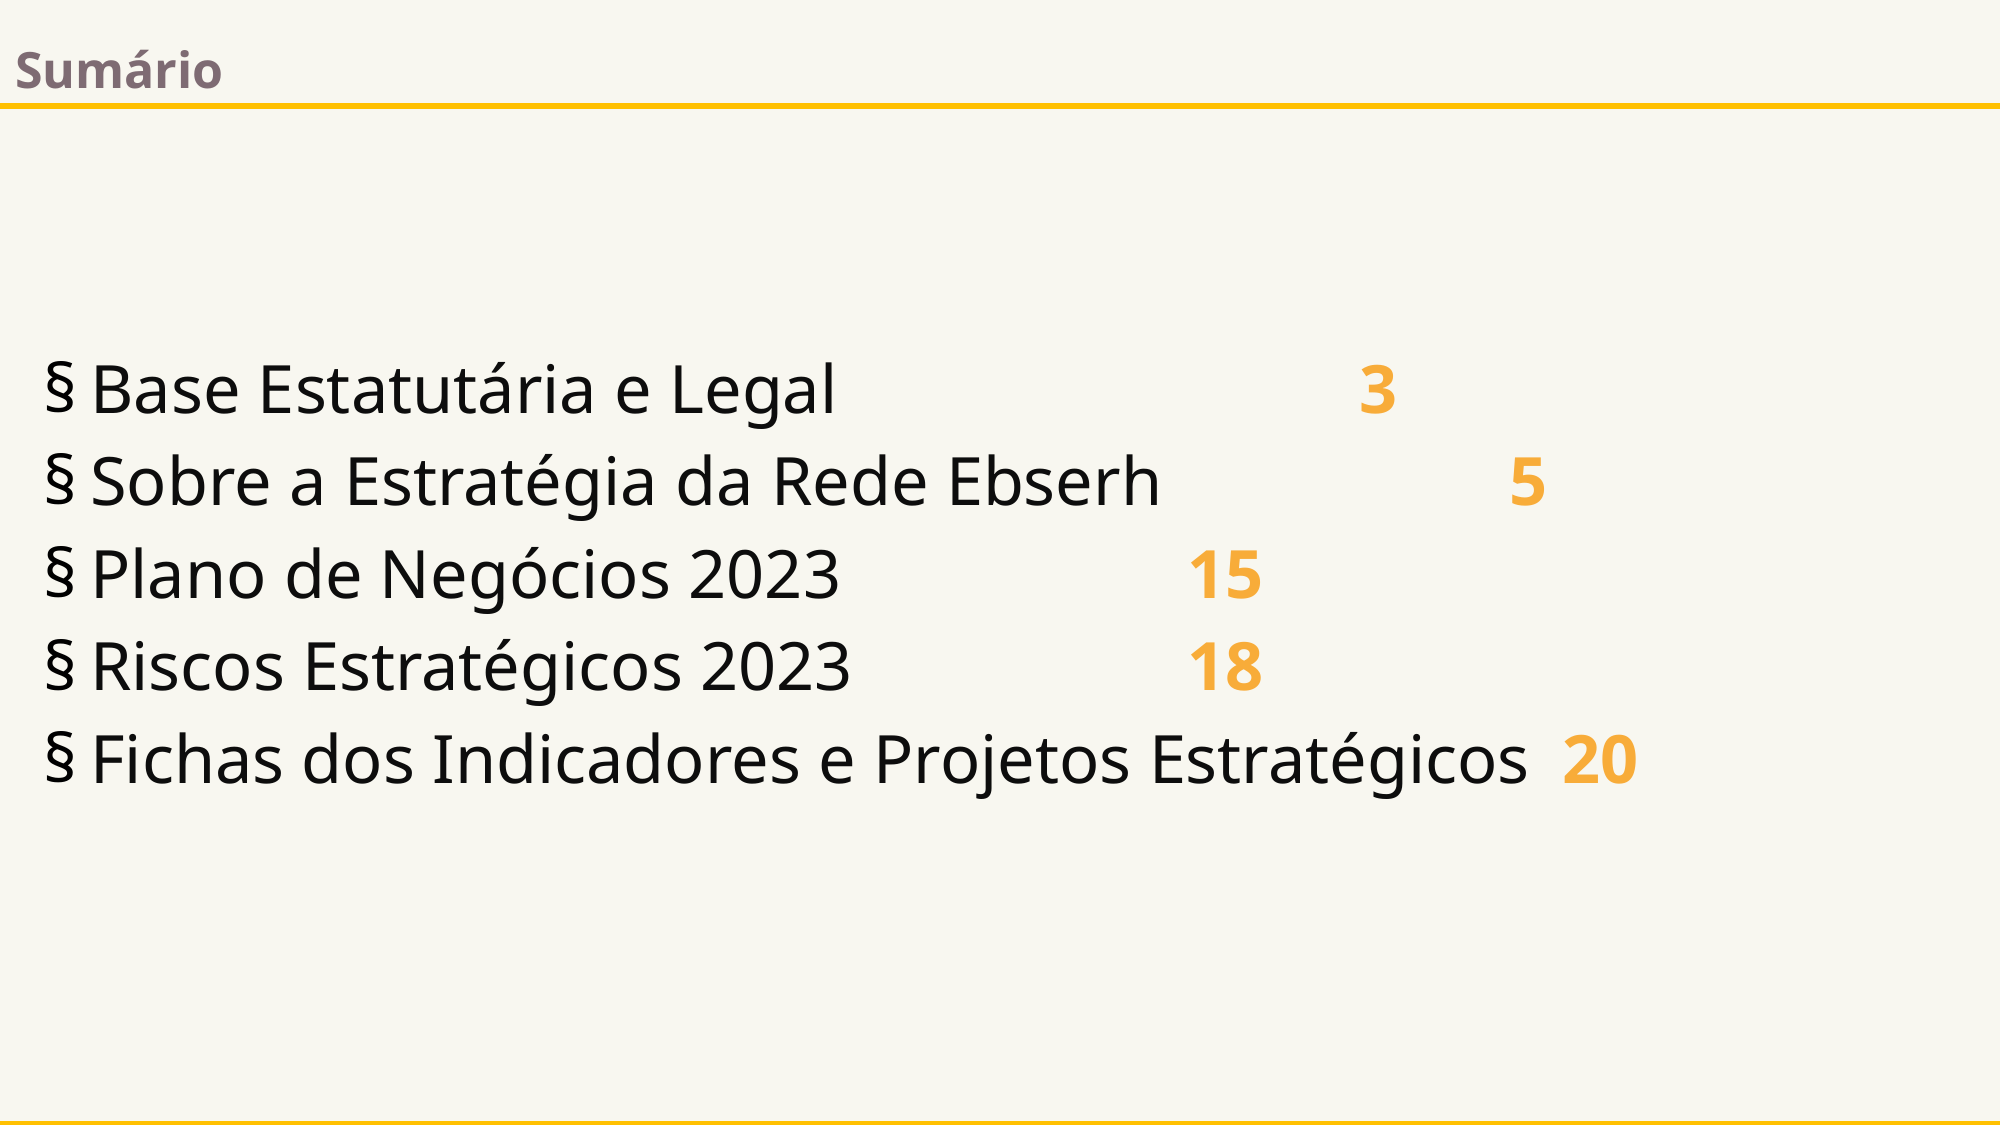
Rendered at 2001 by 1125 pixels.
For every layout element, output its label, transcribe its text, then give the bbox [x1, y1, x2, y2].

text_box [0, 103, 2000, 109]
text_box [0, 1121, 2000, 1125]
text_box Sumário [0, 0, 1174, 103]
text_box Base Estatutária e Legal 3 Sobre a Estratégia da Rede Ebserh 5 Plano de Negócios 2023 15 Riscos Estratégicos 2023 18 Fichas dos Indicadores e Projetos Estratégicos 20 [43, 346, 1909, 1070]
